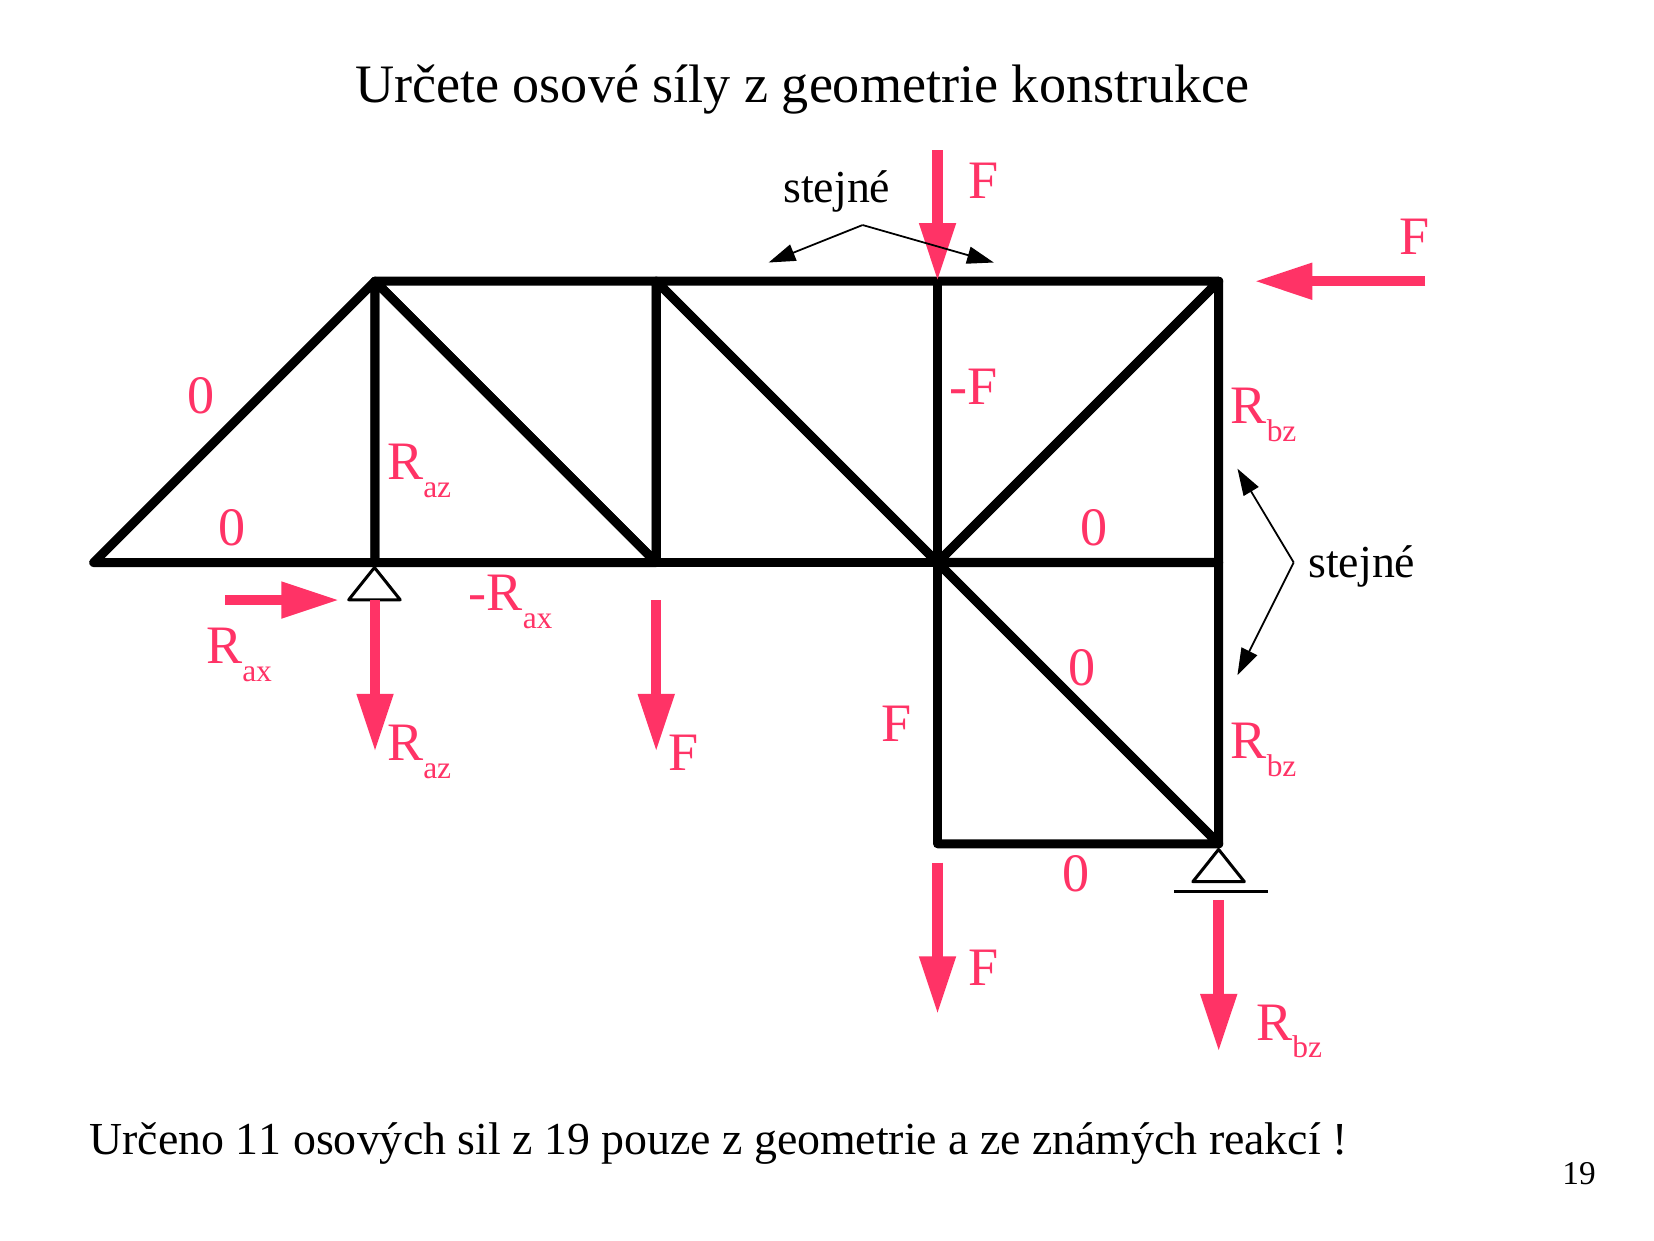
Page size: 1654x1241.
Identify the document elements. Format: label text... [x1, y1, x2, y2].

text_box F [968, 937, 1032, 1004]
text_box Rax [206, 614, 307, 692]
text_box Rbz [1256, 991, 1357, 1069]
text_box F [1399, 206, 1463, 272]
text_box Rbz [1230, 375, 1332, 452]
text_box Raz [386, 712, 488, 790]
text_box 0 [1068, 637, 1132, 704]
text_box Raz [386, 431, 488, 509]
text_box Rbz [1230, 710, 1332, 788]
text_box 0 [1080, 496, 1144, 563]
text_box 0 [218, 496, 319, 563]
text_box F [668, 721, 732, 788]
text_box Určeno 11 osových sil z 19 pouze z geometrie a ze známých reakcí ! [75, 1106, 1463, 1177]
text_box F [968, 150, 1032, 216]
text_box F [881, 693, 945, 760]
text_box -Rax [468, 562, 570, 640]
text_box 0 [187, 365, 289, 432]
text_box stejné [768, 154, 957, 226]
text_box stejné [1293, 529, 1482, 601]
title Určete osové síly z geometrie konstrukce [59, 0, 1548, 169]
text_box 0 [1061, 843, 1126, 910]
text_box -F [949, 356, 1013, 422]
